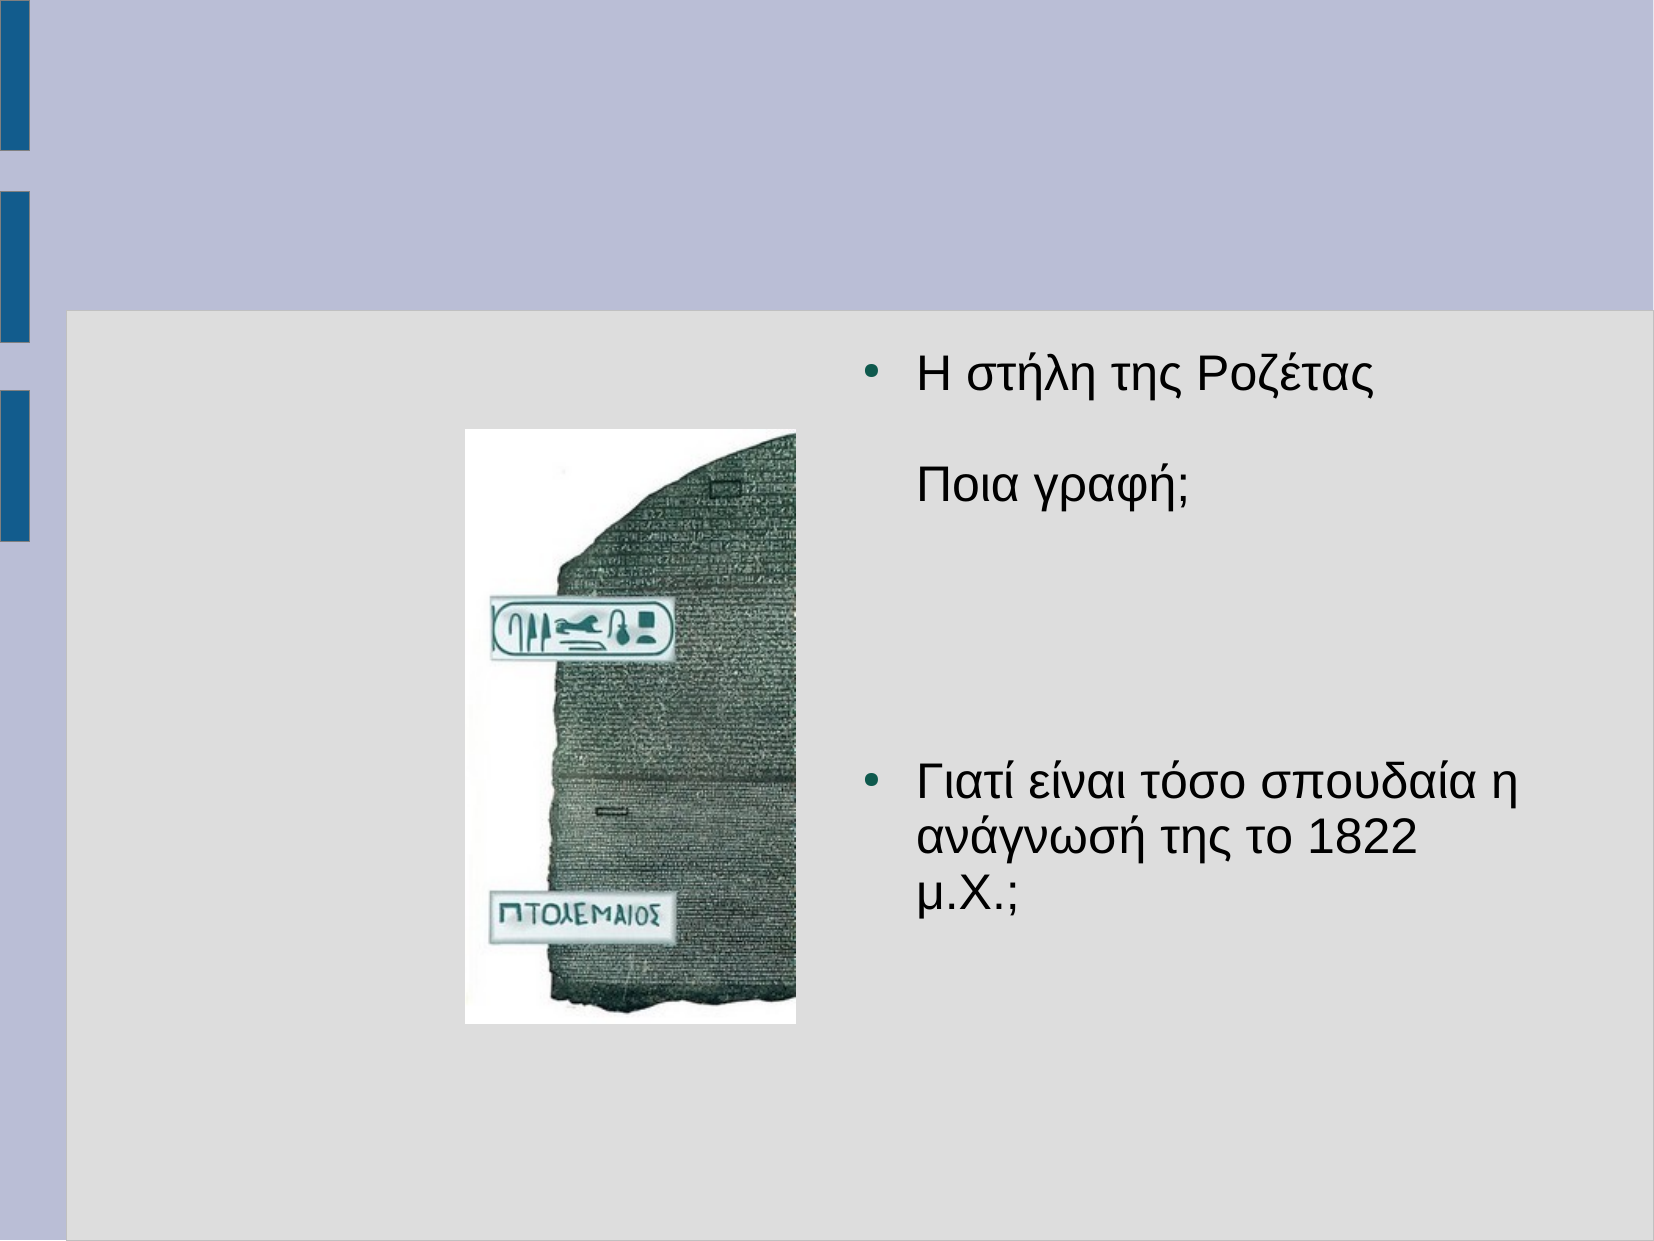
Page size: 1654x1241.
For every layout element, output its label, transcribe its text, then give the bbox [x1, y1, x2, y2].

picture [465, 429, 796, 1024]
list Γιατί είναι τόσο σπουδαία η ανάγνωσή της το 1822 μ.Χ.; [845, 752, 1535, 1126]
list Η στήλη της Ροζέτας Ποια γραφή; [845, 344, 1535, 718]
